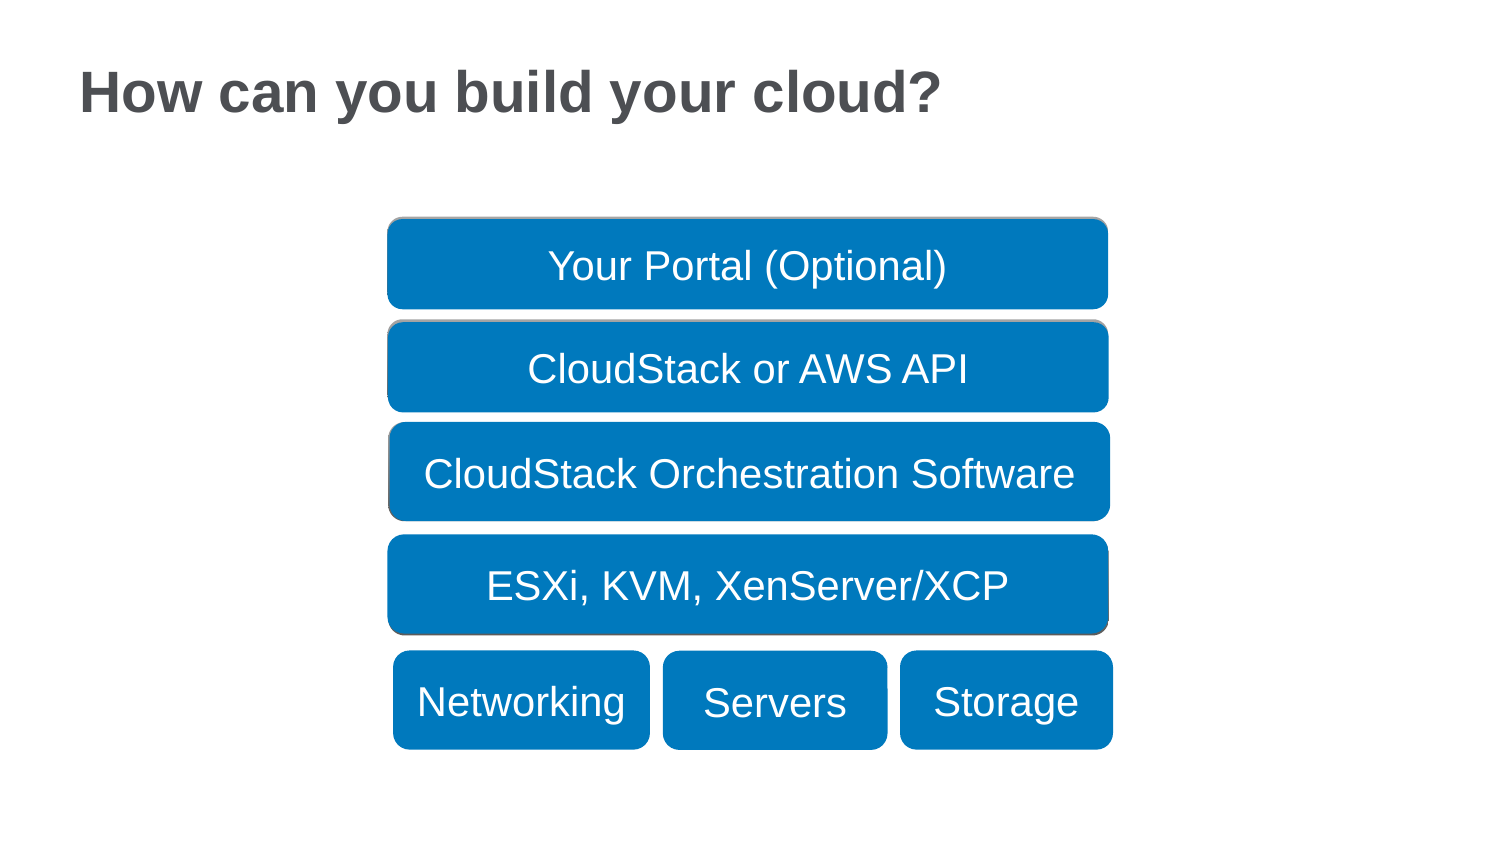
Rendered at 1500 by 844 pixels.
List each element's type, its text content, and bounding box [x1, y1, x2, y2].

text_box Servers [662, 650, 888, 750]
text_box AWS API (EC2, S3, …) [387, 319, 1108, 337]
text_box Your Portal (Optional) [387, 219, 1109, 310]
text_box Storage [900, 650, 1114, 750]
text_box Amazon eCommerce Platform [387, 216, 1108, 230]
text_box CloudStack or AWS API [387, 322, 1109, 413]
text_box CloudStack Orchestration Software [389, 421, 1111, 522]
title How can you build your cloud? [65, 47, 1438, 153]
text_box Networking [393, 650, 650, 750]
text_box ESXi, KVM, XenServer/XCP [387, 534, 1109, 634]
